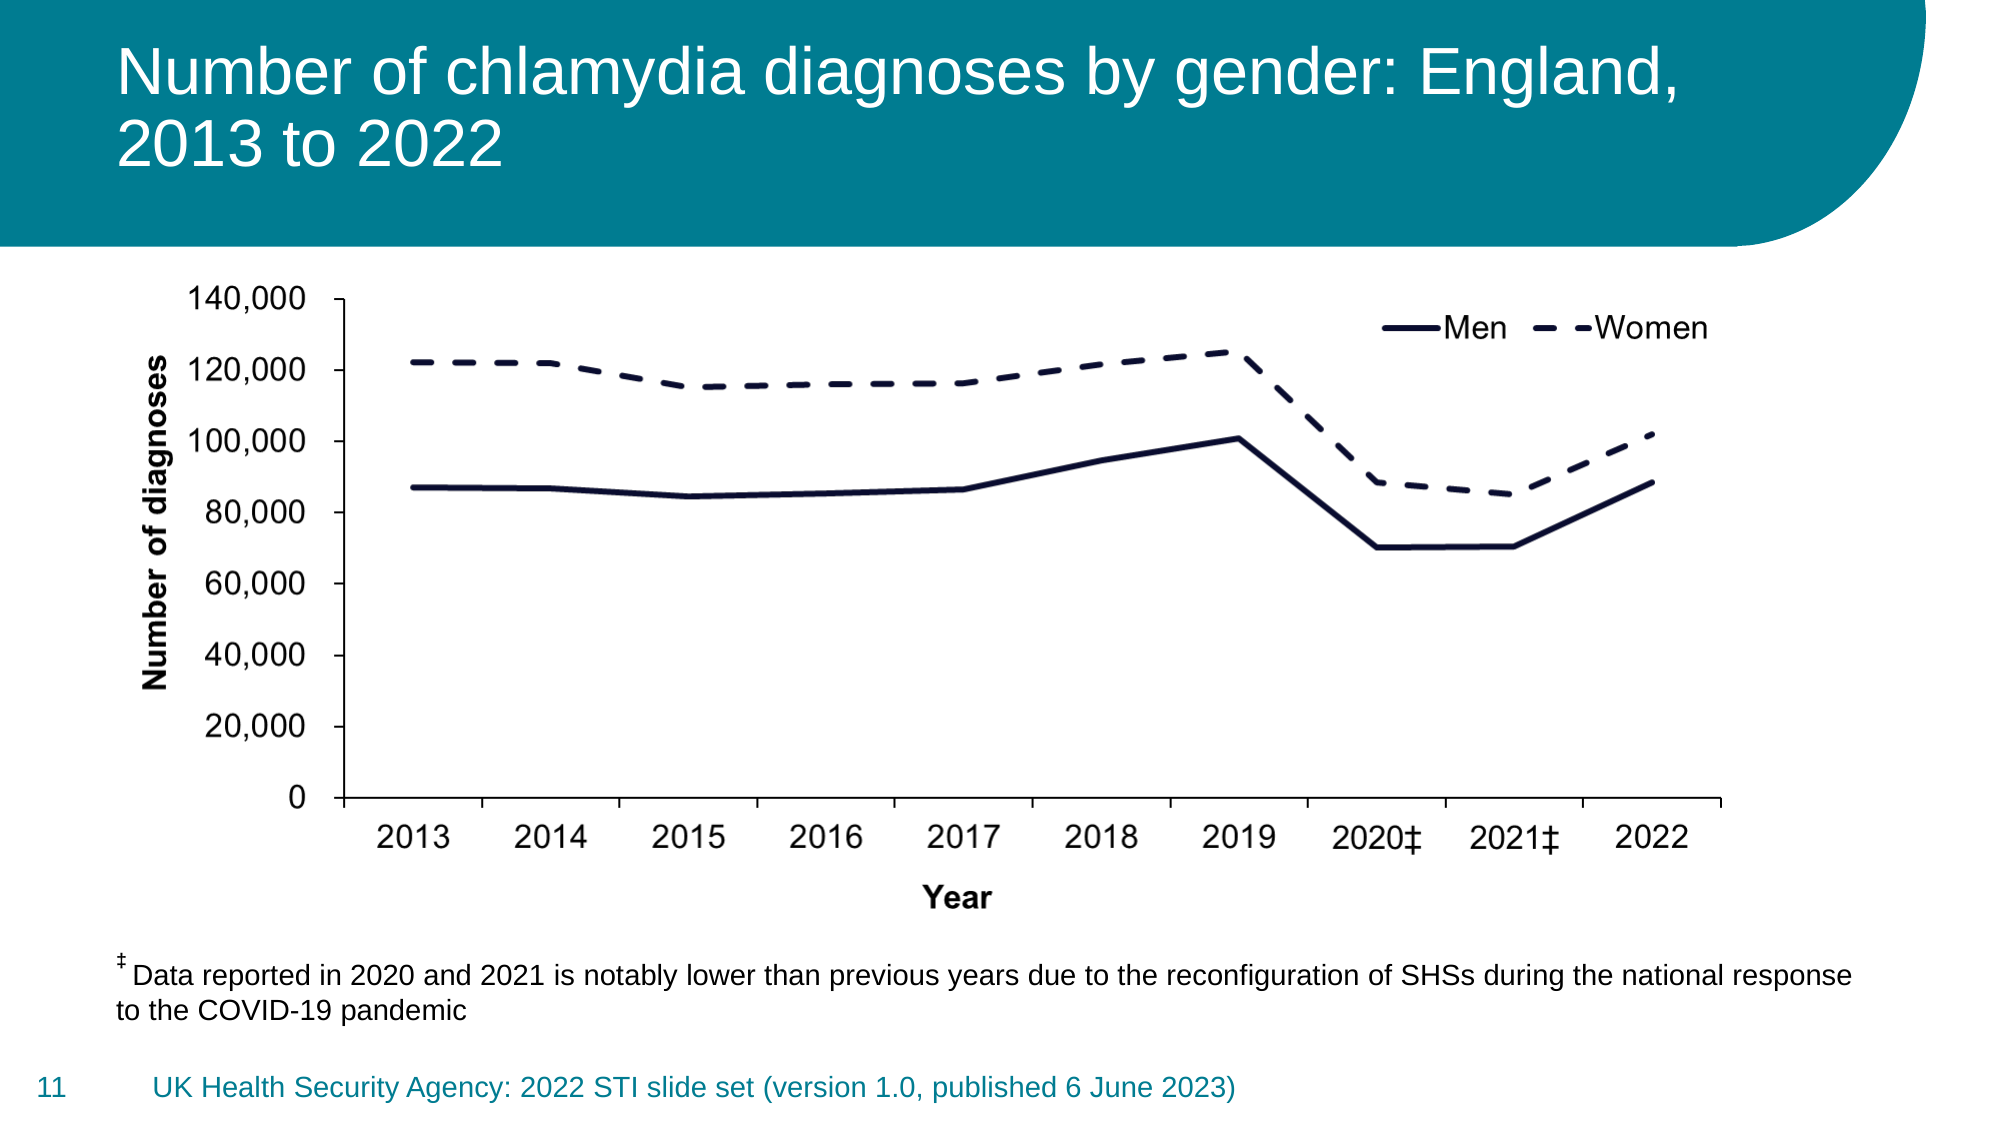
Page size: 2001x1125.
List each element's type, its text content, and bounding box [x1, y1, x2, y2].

picture [118, 260, 1731, 920]
title Number of chlamydia diagnoses by gender: England, 2013 to 2022 [101, 29, 1747, 189]
text_box ‡ Data reported in 2020 and 2021 is notably lower than previous years due to the reconfiguration of SHSs during the national response to the COVID-19 pandemic [101, 940, 1881, 1027]
text_box [21, 1056, 120, 1117]
text_box UK Health Security Agency: 2022 STI slide set (version 1.0, published 6 June 2023) [137, 1056, 1780, 1116]
